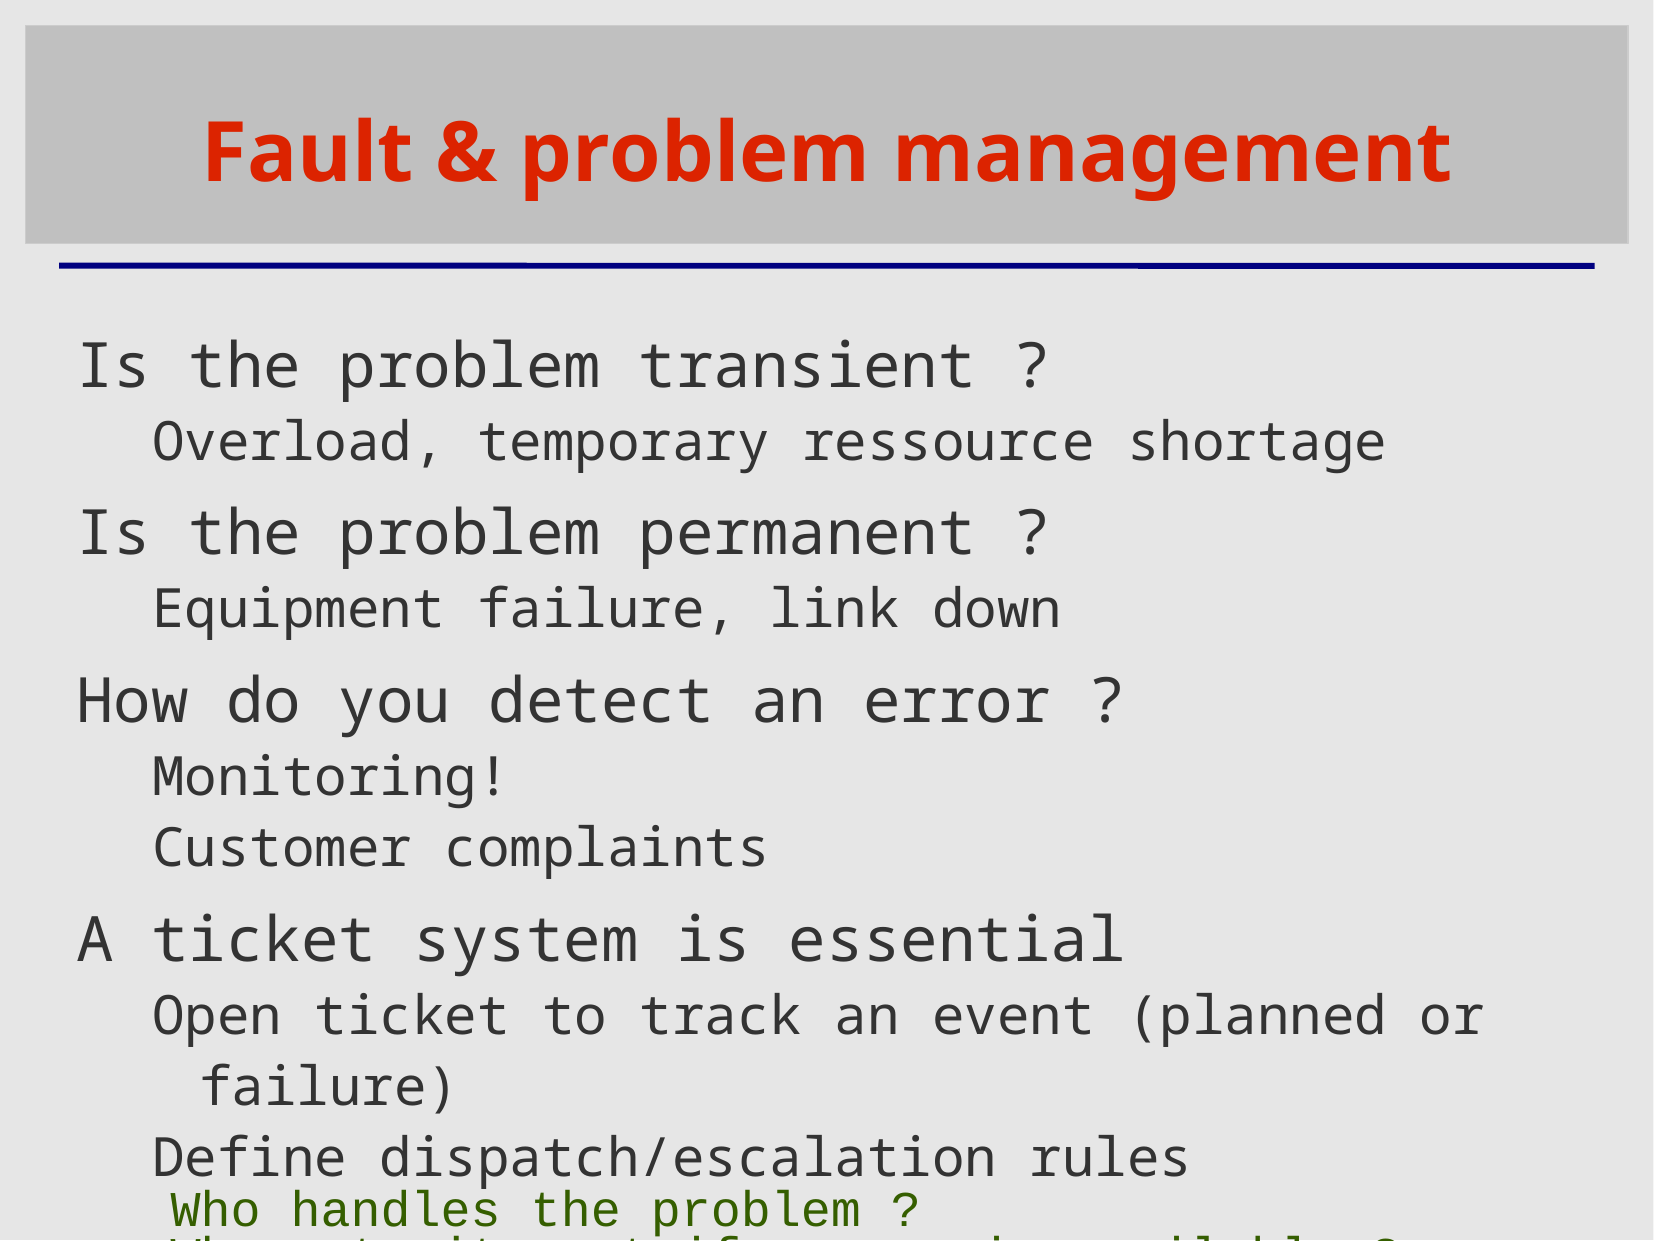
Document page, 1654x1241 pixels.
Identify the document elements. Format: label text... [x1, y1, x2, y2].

title Fault & problem management [121, 46, 1534, 254]
list Is the problem transient ? Overload, temporary ressource shortage Is the problem permanent ? Equipment failure, link down How do you detect an error ? Monitoring! Customer complaints A ticket system is essential Open ticket to track an event (planned or failure)‏ Define dispatch/escalation rules Who handles the problem ? Who gets it next if no one is available ? [59, 322, 1595, 1188]
